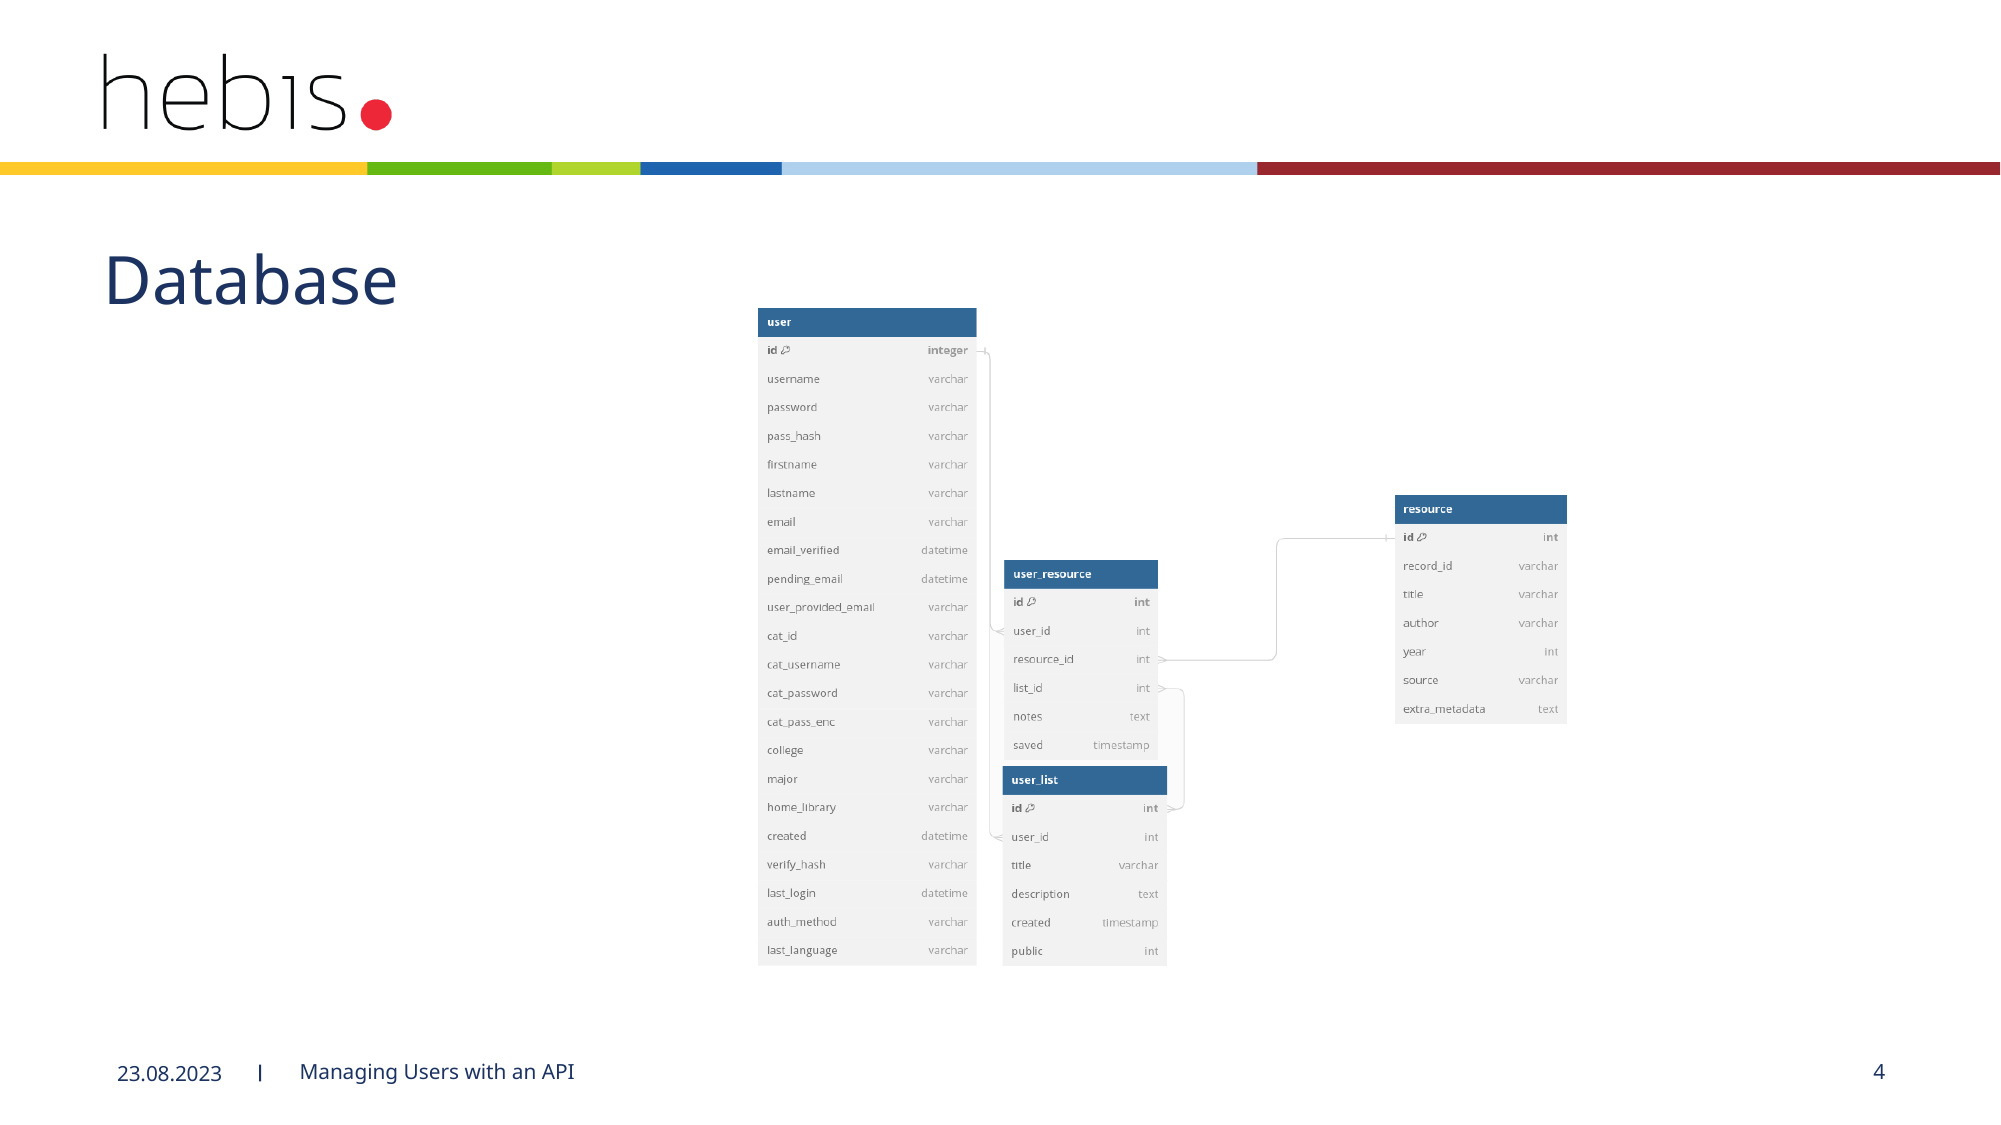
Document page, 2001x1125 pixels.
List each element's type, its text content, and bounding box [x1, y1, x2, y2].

picture [706, 256, 1622, 1017]
picture [0, 0, 2001, 248]
slide_number 23.08.2023 [102, 1042, 271, 1103]
list Database [97, 242, 1581, 313]
